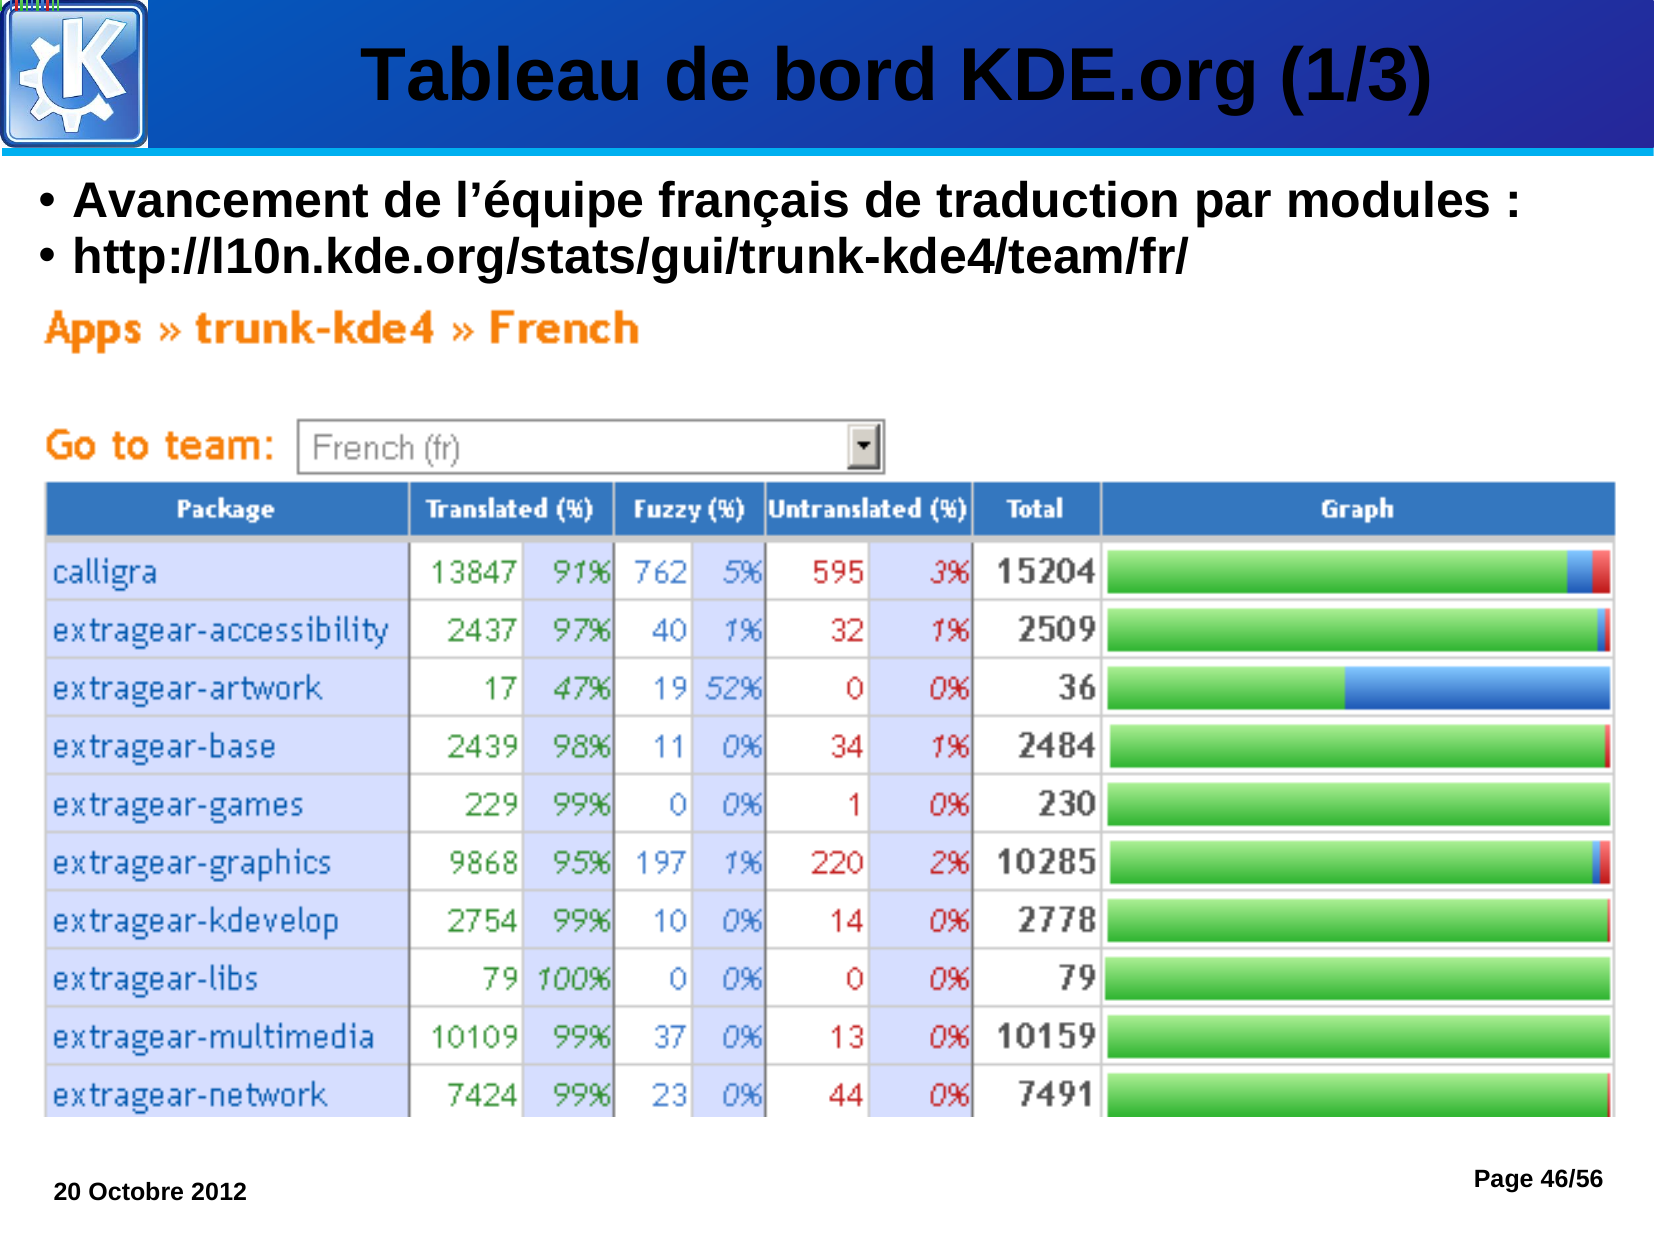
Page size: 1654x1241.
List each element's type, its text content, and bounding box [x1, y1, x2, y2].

text_box Avancement de l’équipe français de traduction par modules : http://l10n.kde.org/stats/gui/trunk-kde4/team/fr/ [23, 165, 1654, 293]
picture [0, 0, 141, 148]
picture [35, 301, 1621, 1117]
text_box Tableau de bord KDE.org (1/3) [141, 0, 1654, 148]
